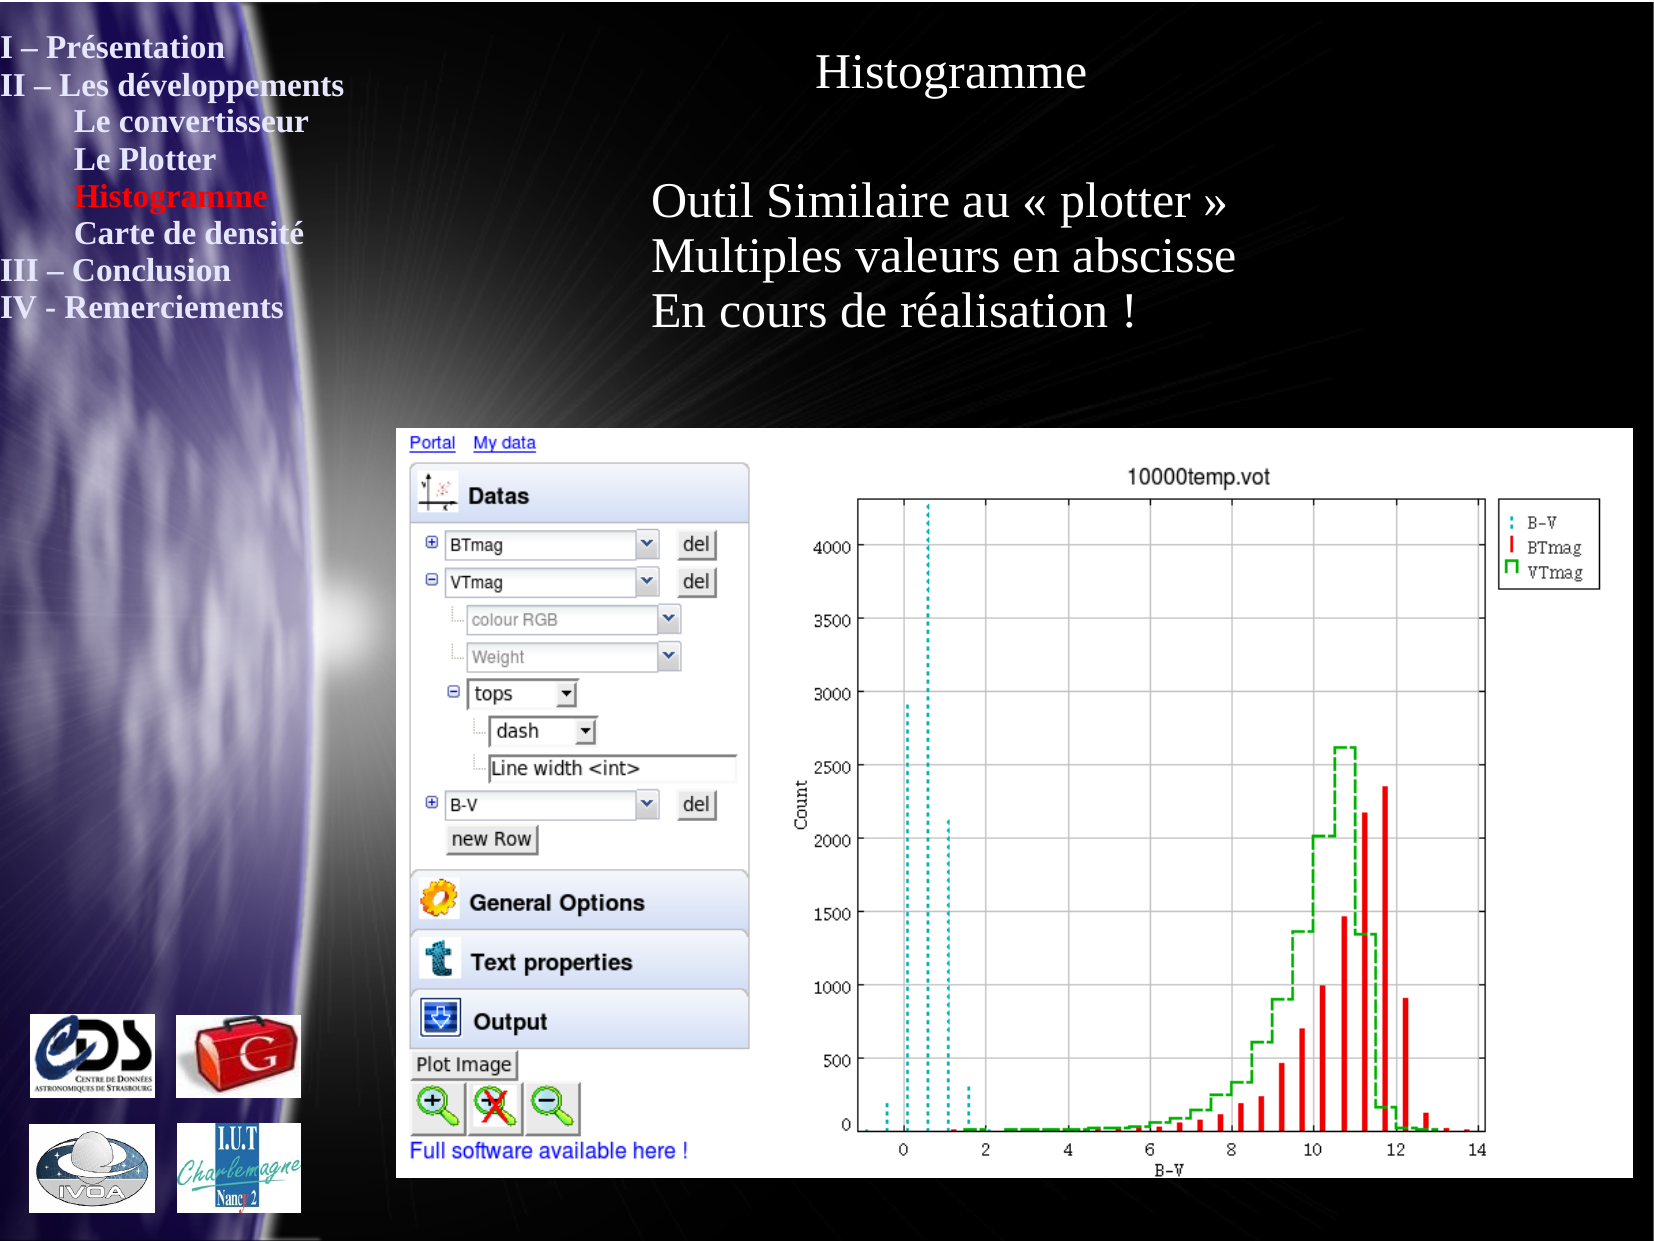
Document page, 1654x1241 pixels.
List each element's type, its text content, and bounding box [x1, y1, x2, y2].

text_box Outil Similaire au « plotter » Multiples valeurs en abscisse En cours de réalisation ! [638, 172, 1292, 355]
picture [0, 2, 1654, 1241]
title I – Présentation II – Les développements Le convertisseur Le Plotter Histogramme Carte de densité III – Conclusion IV - Remerciements [0, 0, 374, 389]
text_box Histogramme [580, 44, 1323, 126]
